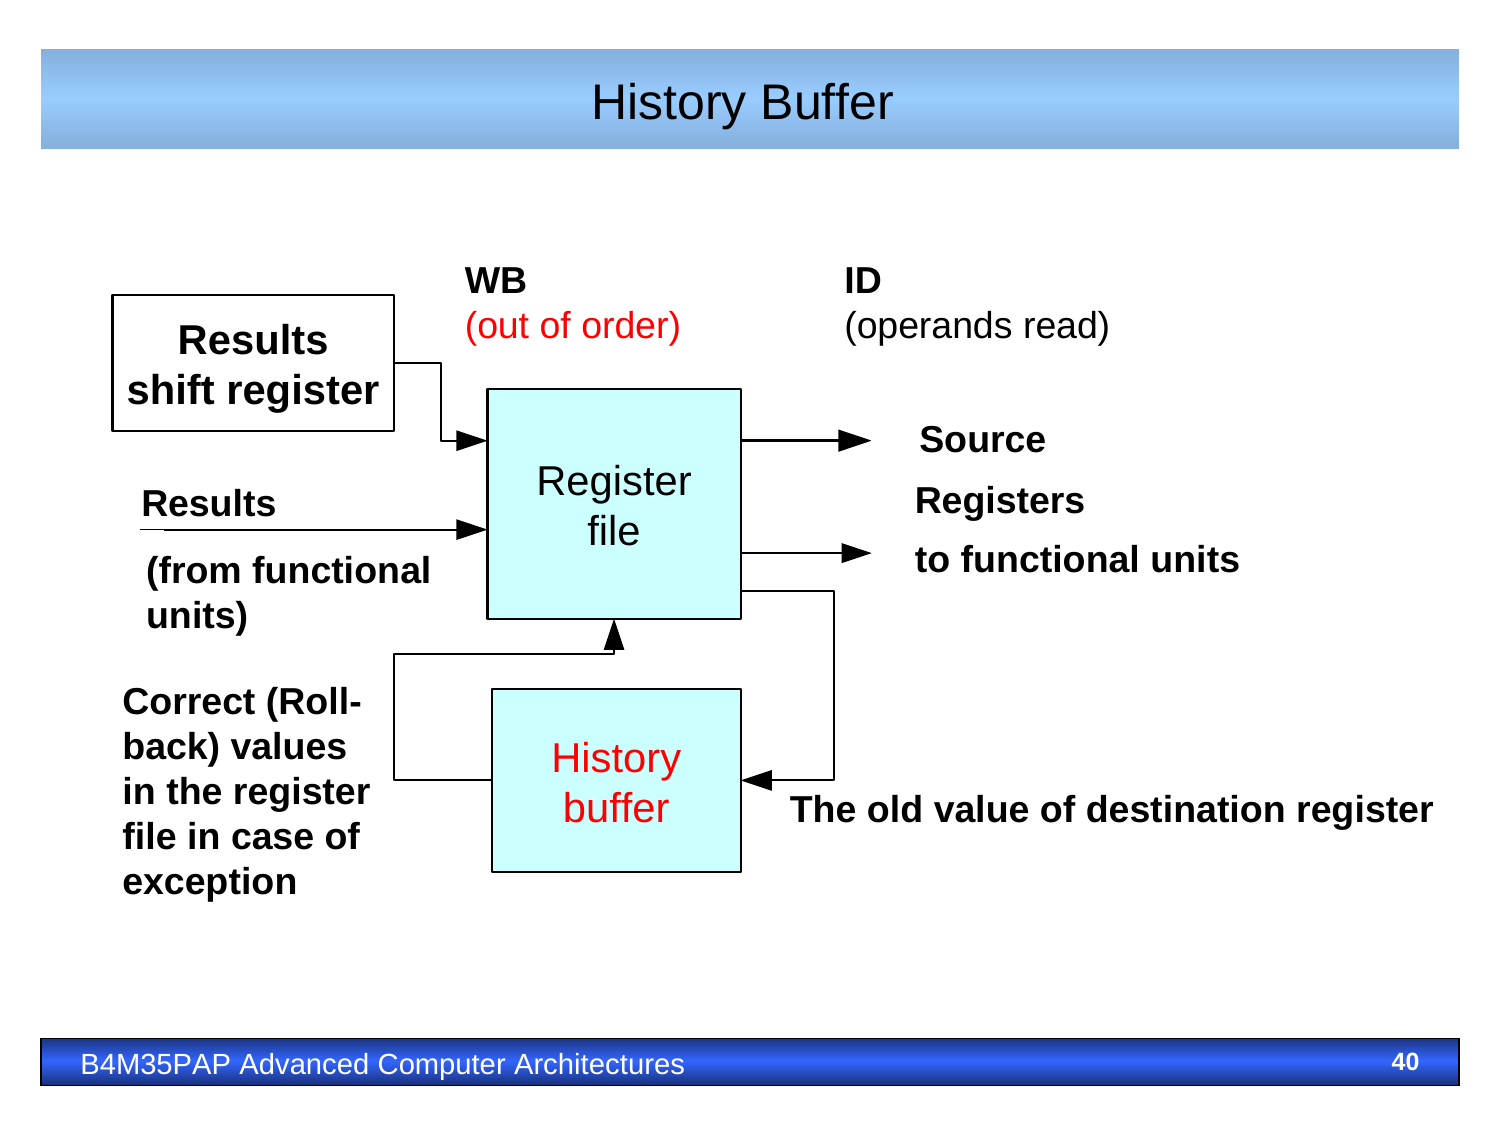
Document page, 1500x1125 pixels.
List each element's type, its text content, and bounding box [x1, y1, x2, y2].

text_box (from functional units) [131, 538, 479, 644]
text_box Results [126, 471, 343, 533]
text_box Correct (Roll-back) values in the register file in case of exception [107, 669, 390, 910]
text_box WB (out of order) [450, 248, 793, 366]
text_box Register file [487, 388, 741, 619]
text_box Results shift register [112, 295, 394, 432]
text_box The old value of destination register [775, 777, 1454, 883]
text_box to functional units [900, 527, 1365, 678]
text_box History buffer [492, 688, 741, 872]
title History Buffer [41, 49, 1459, 149]
text_box ID (operands read) [829, 248, 1173, 366]
text_box Source [904, 407, 1121, 469]
text_box Registers [900, 468, 1116, 527]
